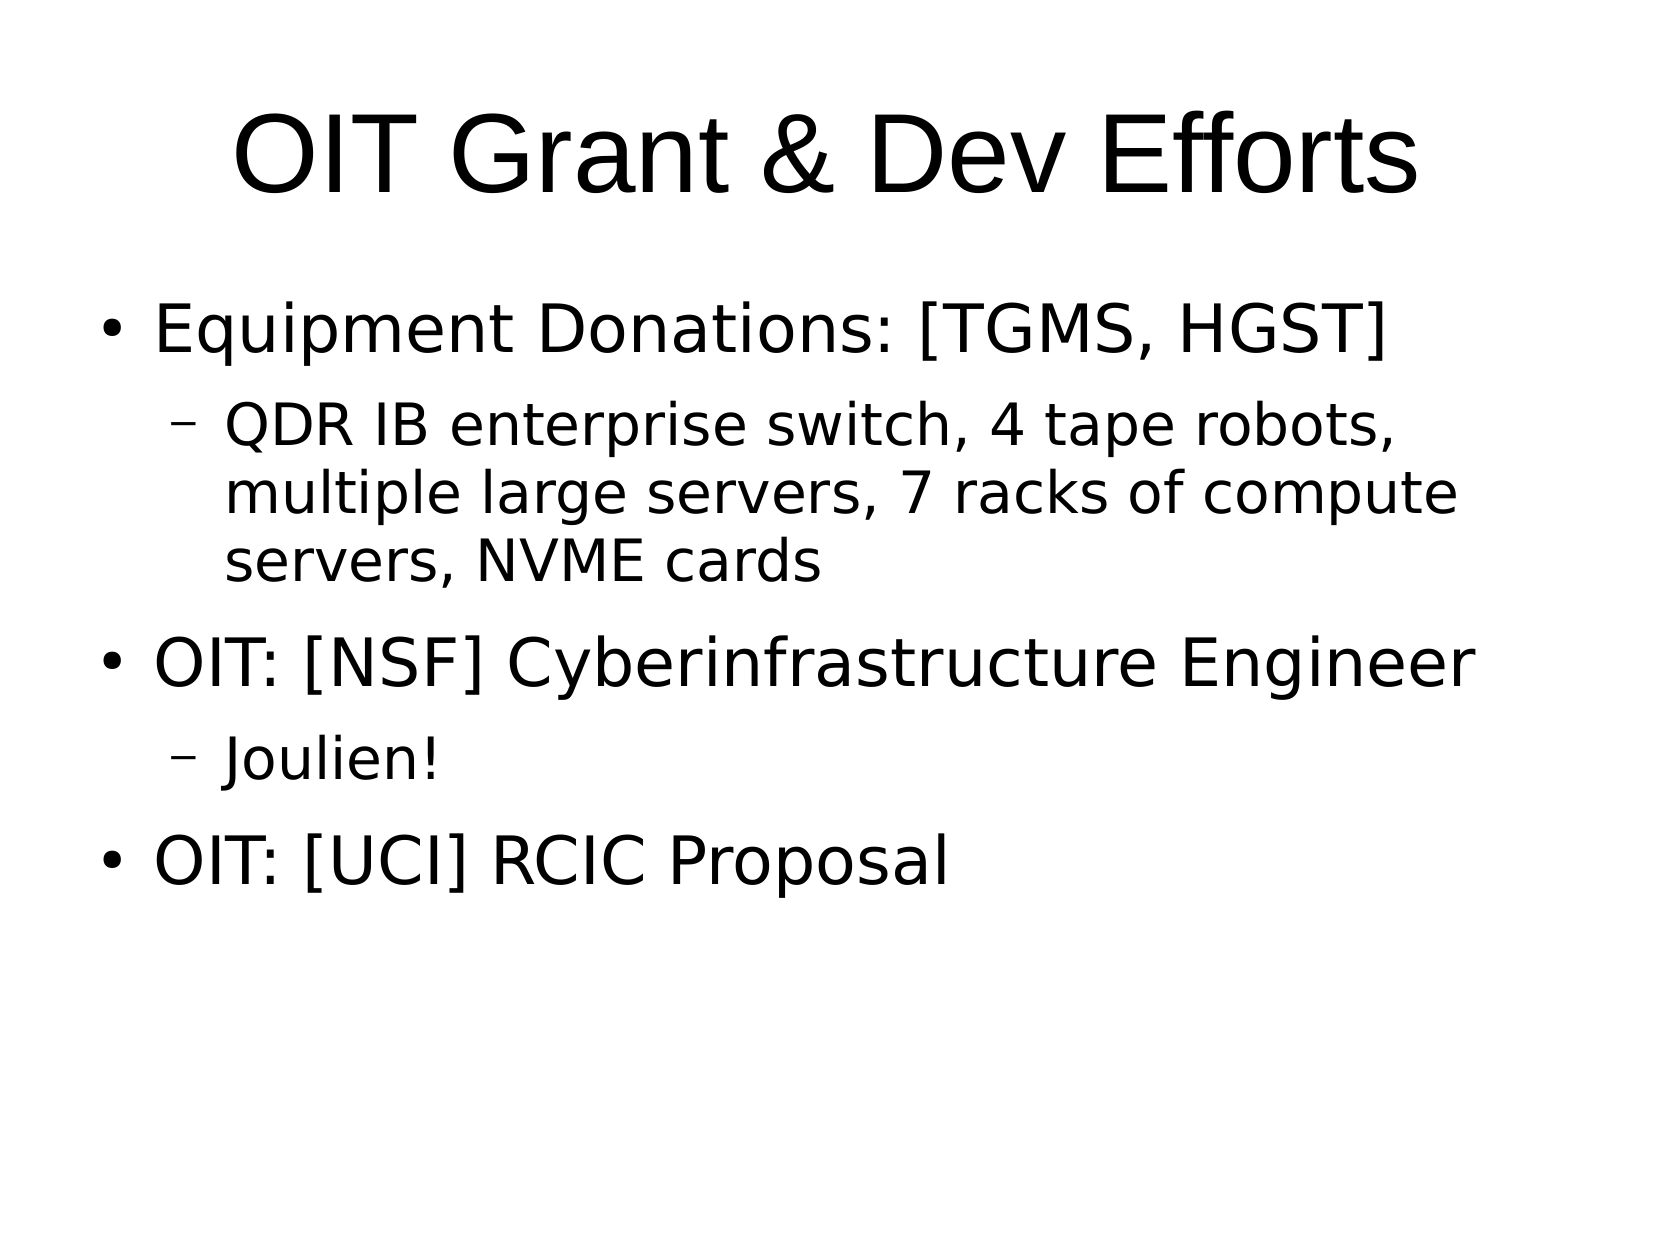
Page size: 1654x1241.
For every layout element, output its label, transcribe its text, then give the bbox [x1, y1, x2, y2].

title OIT Grant & Dev Efforts [82, 49, 1571, 257]
list Equipment Donations: [TGMS, HGST] QDR IB enterprise switch, 4 tape robots, multiple large servers, 7 racks of compute servers, NVME cards OIT: [NSF] Cyberinfrastructure Engineer Joulien! OIT: [UCI] RCIC Proposal [82, 290, 1571, 1010]
